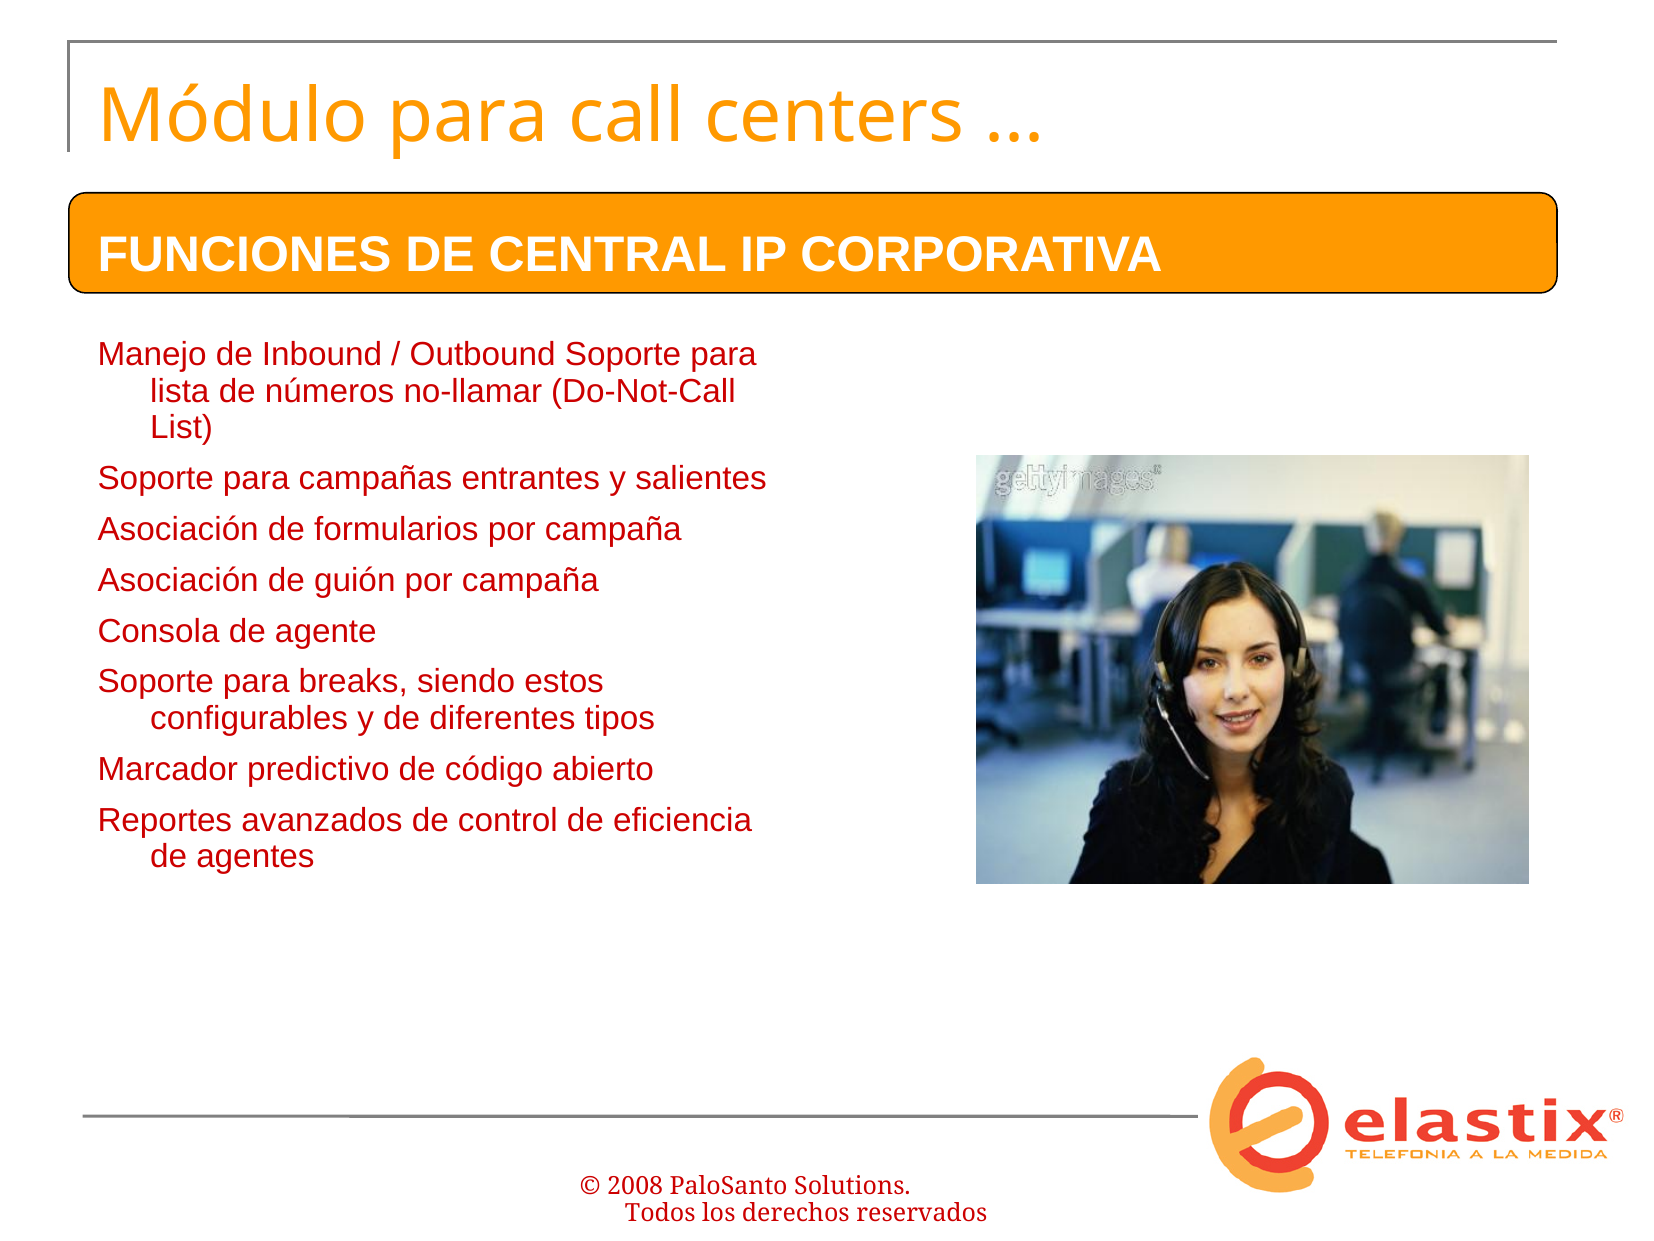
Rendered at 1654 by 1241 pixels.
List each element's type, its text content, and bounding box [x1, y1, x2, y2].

text_box [68, 192, 1558, 293]
list Manejo de Inbound / Outbound Soporte para lista de números no-llamar (Do-Not-Call List) Soporte para campañas entrantes y salientes Asociación de formularios por campaña Asociación de guión por campaña Consola de agente Soporte para breaks, siendo estos configurables y de diferentes tipos Marcador predictivo de código abierto Reportes avanzados de control de eficiencia de agentes [82, 328, 813, 1023]
picture [976, 455, 1529, 885]
text_box FUNCIONES DE CENTRAL IP CORPORATIVA [82, 205, 1310, 290]
title Módulo para call centers ... [82, 50, 1571, 184]
picture [1198, 1053, 1654, 1201]
